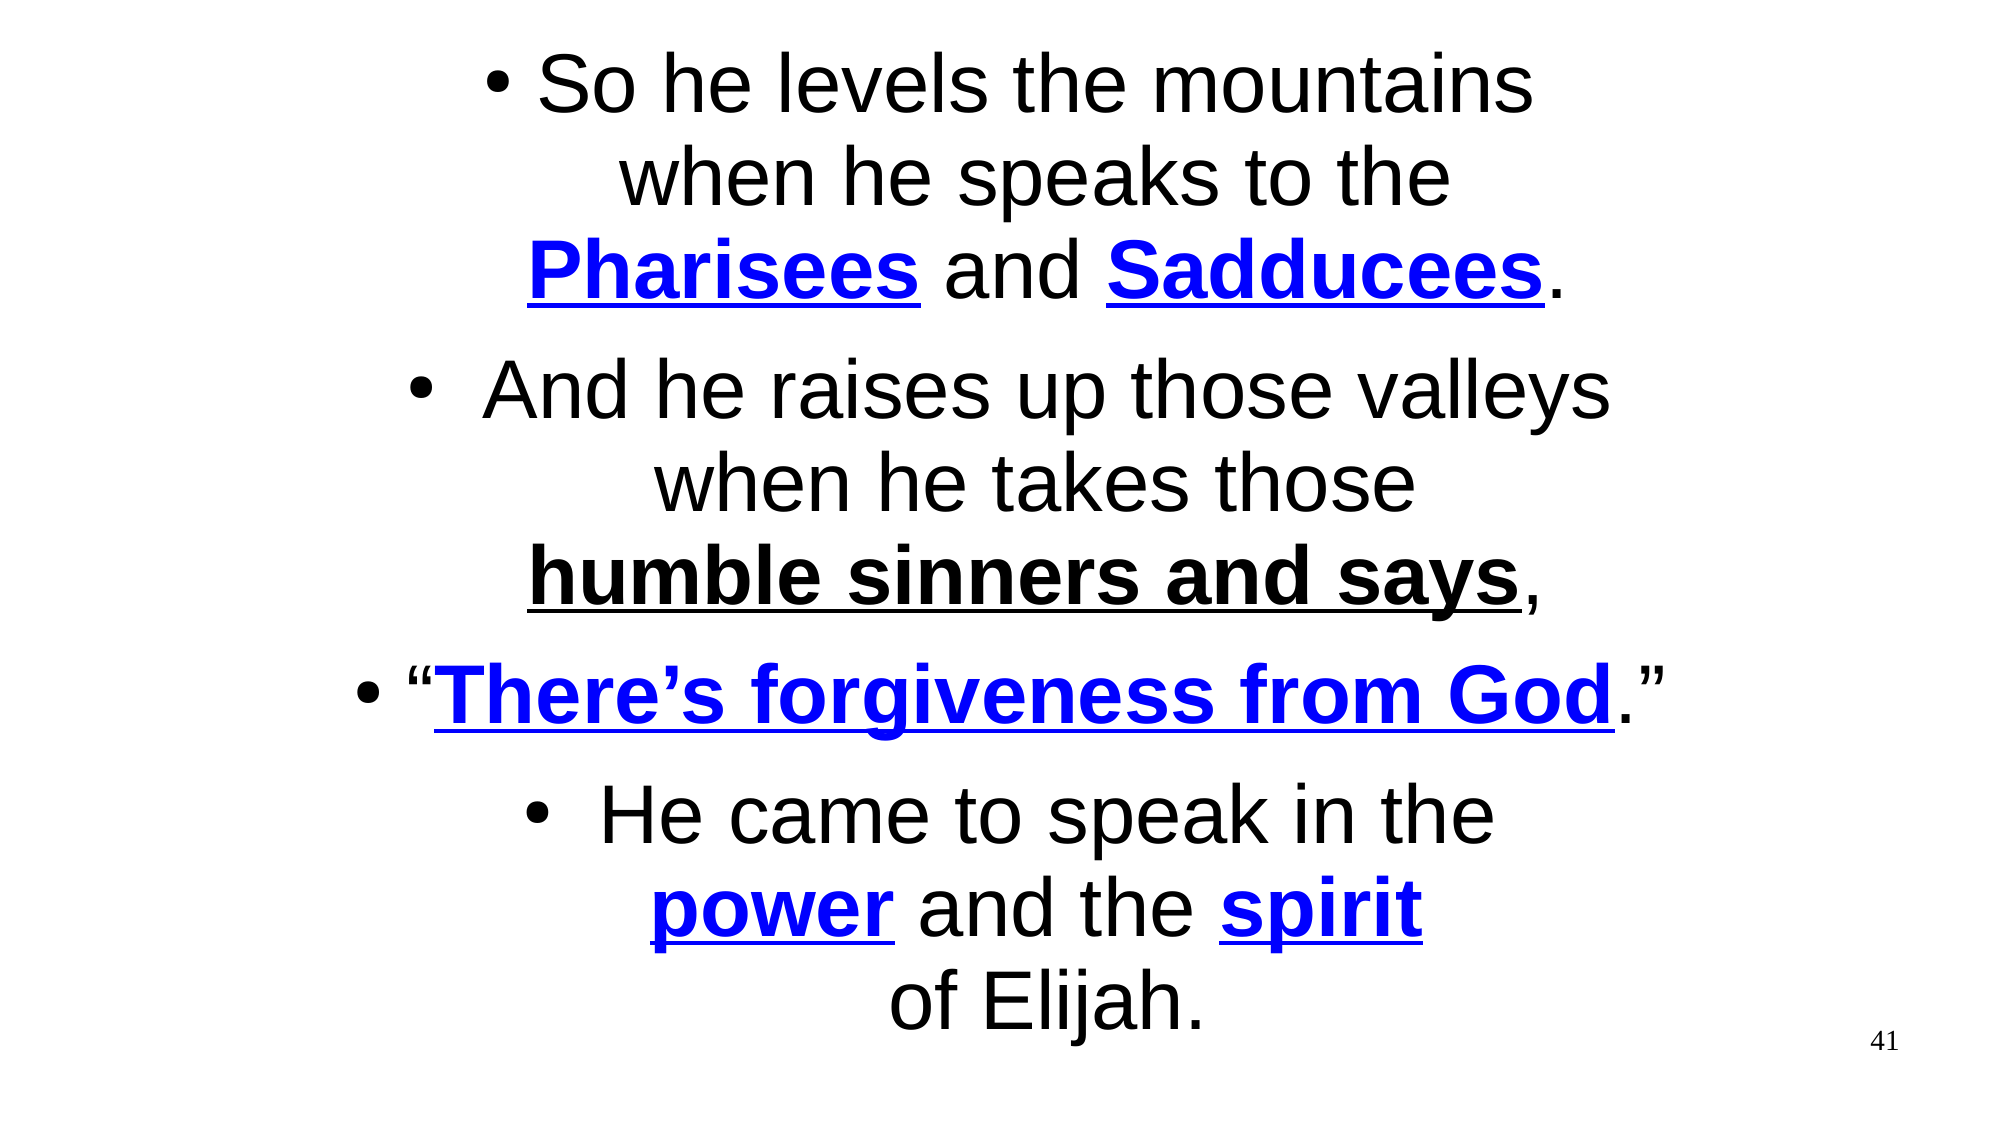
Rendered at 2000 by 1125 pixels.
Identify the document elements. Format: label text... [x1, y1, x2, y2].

list So he levels the mountains when he speaks to the Pharisees and Sadducees. And he raises up those valleys when he takes those humble sinners and says, “There’s forgiveness from God.” He came to speak in the power and the spirit of Elijah. [37, 37, 1988, 1088]
